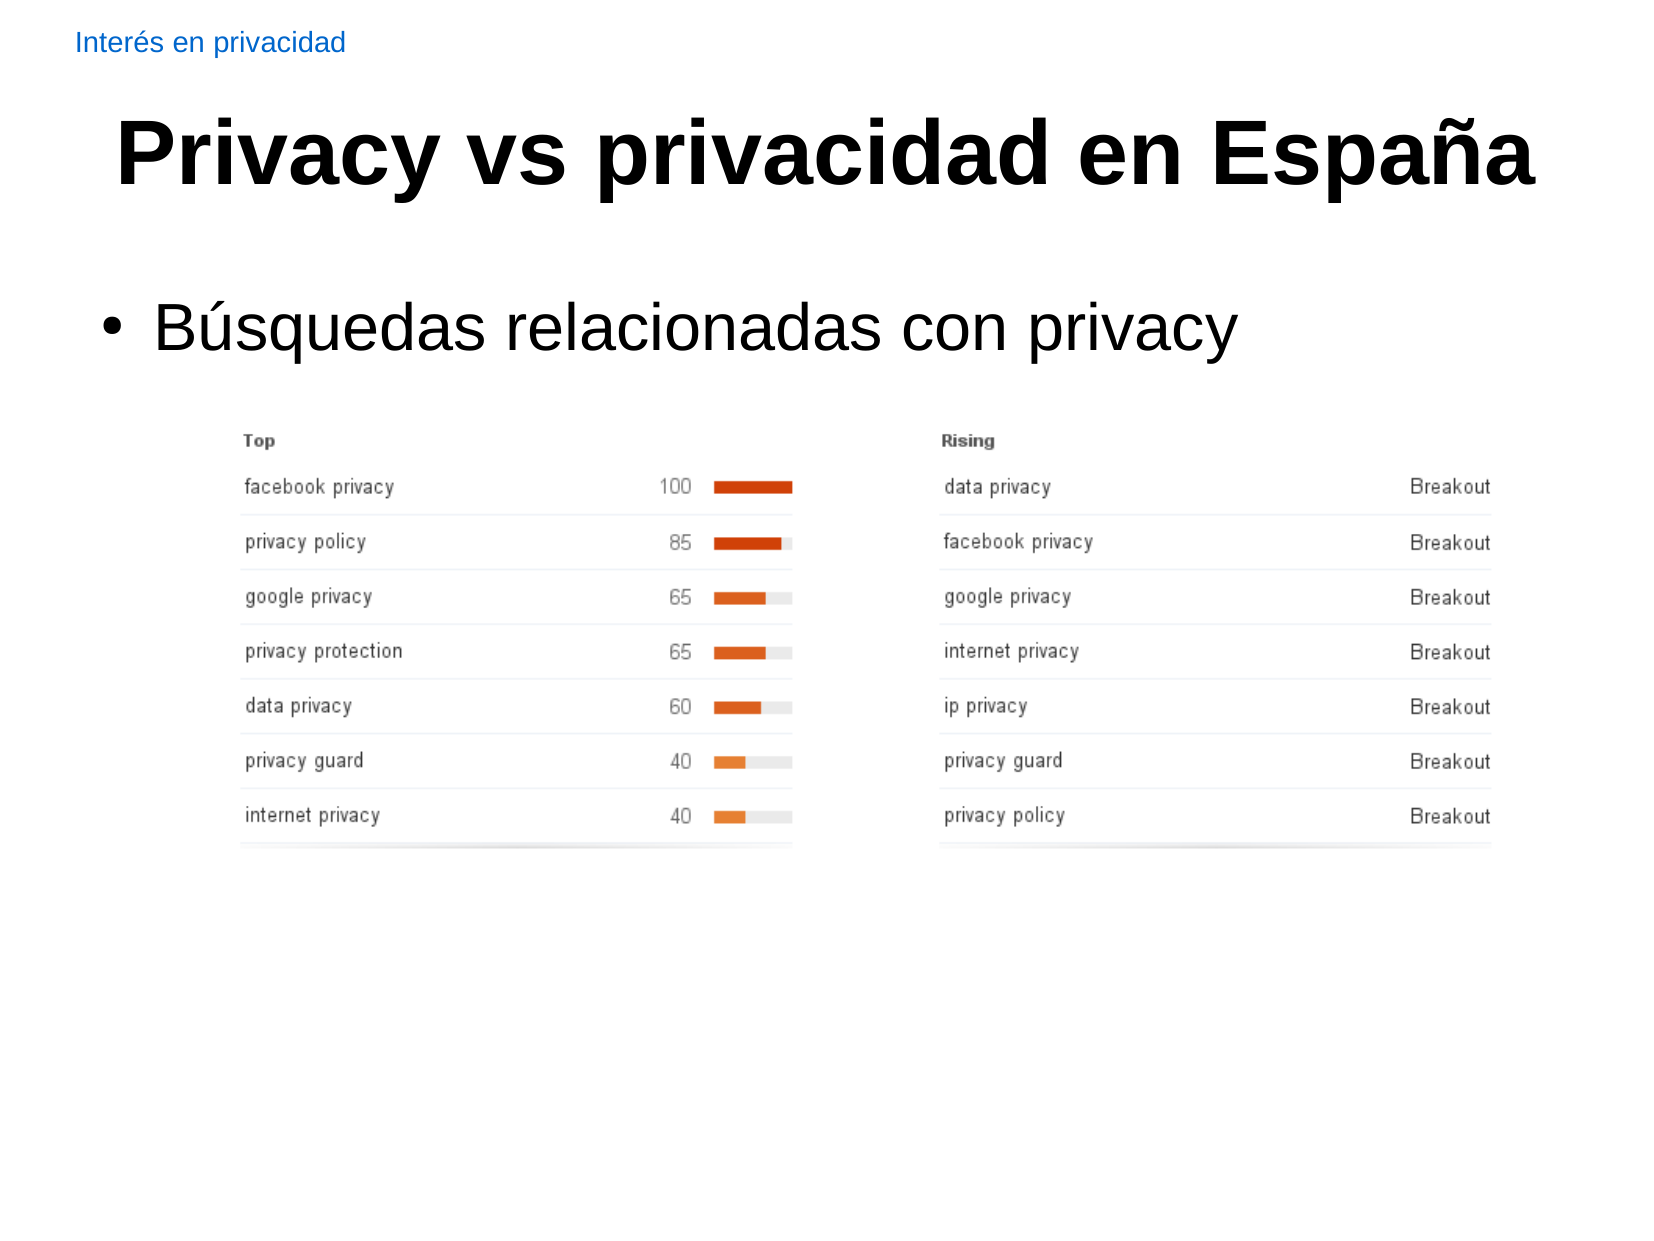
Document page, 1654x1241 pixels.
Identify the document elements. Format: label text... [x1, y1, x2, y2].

text_box Interés en privacidad [60, 18, 451, 66]
title Privacy vs privacidad en España [82, 49, 1571, 257]
picture [239, 422, 1501, 856]
list Búsquedas relacionadas con privacy [82, 290, 1571, 1010]
